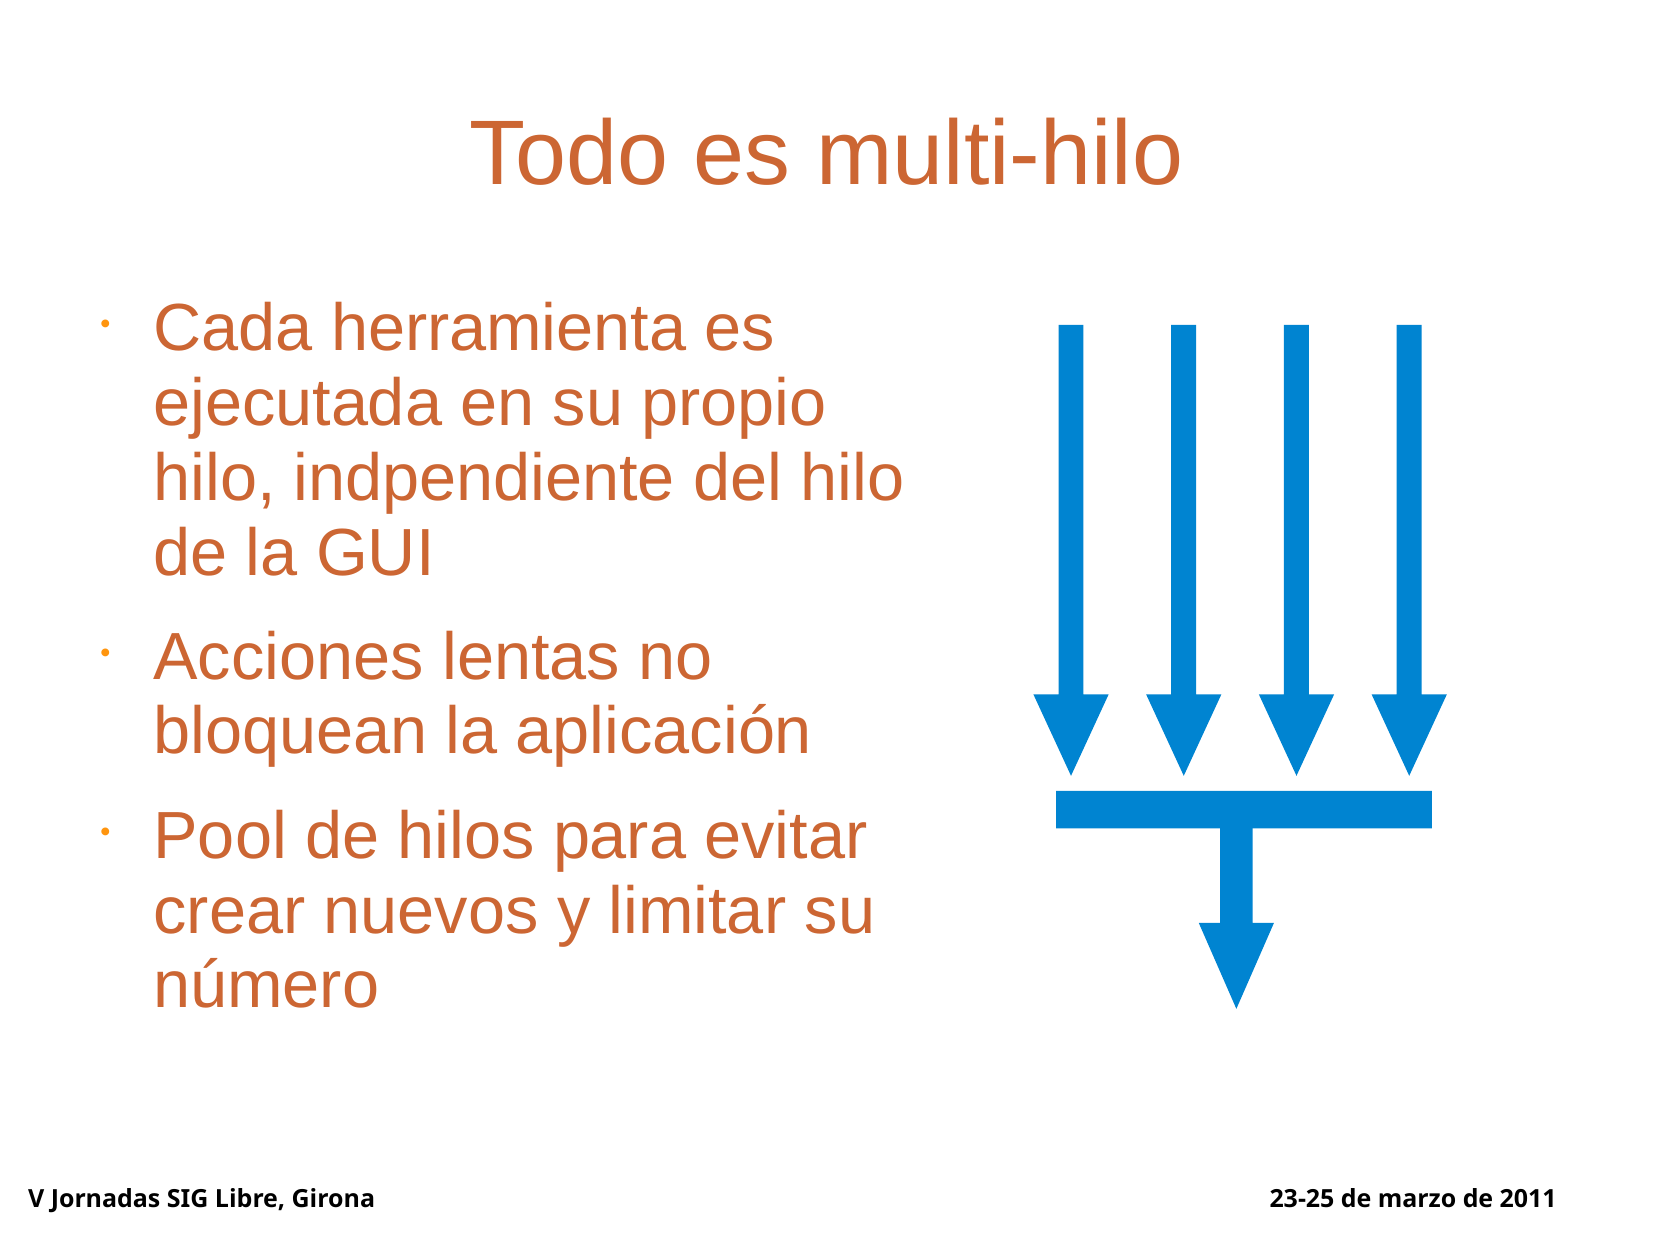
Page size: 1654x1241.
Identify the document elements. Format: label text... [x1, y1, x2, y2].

title Todo es multi-hilo [82, 49, 1571, 257]
list Cada herramienta es ejecutada en su propio hilo, indpendiente del hilo de la GUI Acciones lentas no bloquean la aplicación Pool de hilos para evitar crear nuevos y limitar su número [82, 290, 916, 1109]
text_box [1258, 324, 1335, 776]
text_box [1371, 324, 1447, 776]
text_box [1146, 324, 1222, 776]
text_box [1033, 324, 1109, 776]
text_box [1056, 790, 1432, 1009]
